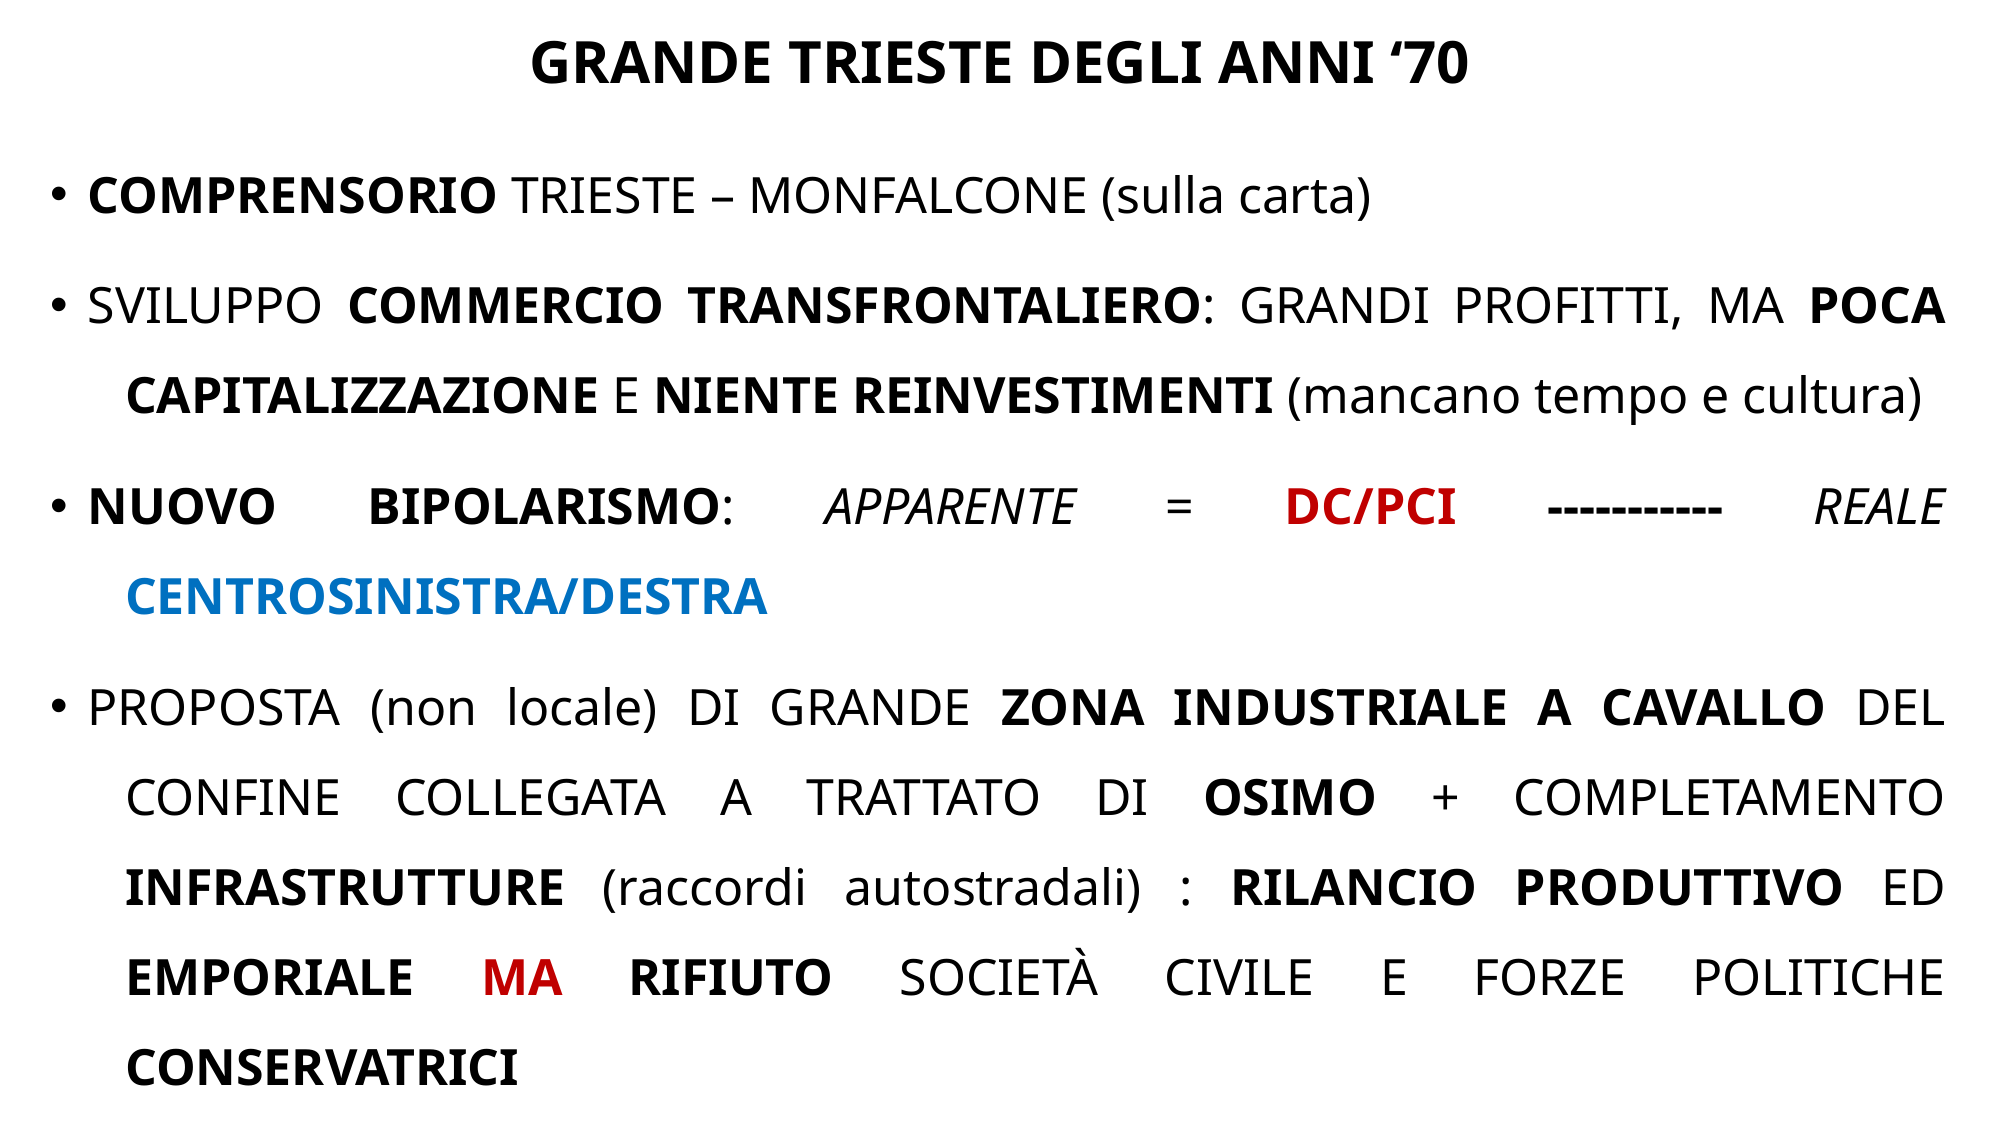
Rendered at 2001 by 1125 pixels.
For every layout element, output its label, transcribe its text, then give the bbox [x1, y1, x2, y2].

title GRANDE TRIESTE DEGLI ANNI ‘70 [137, 17, 1863, 112]
list COMPRENSORIO TRIESTE – MONFALCONE (sulla carta) SVILUPPO COMMERCIO TRANSFRONTALIERO: GRANDI PROFITTI, MA POCA CAPITALIZZAZIONE E NIENTE REINVESTIMENTI (mancano tempo e cultura) NUOVO BIPOLARISMO: APPARENTE = DC/PCI ----------- REALE CENTROSINISTRA/DESTRA PROPOSTA (non locale) DI GRANDE ZONA INDUSTRIALE A CAVALLO DEL CONFINE COLLEGATA A TRATTATO DI OSIMO + COMPLETAMENTO INFRASTRUTTURE (raccordi autostradali) : RILANCIO PRODUTTIVO ED EMPORIALE MA RIFIUTO SOCIETÀ CIVILE E FORZE POLITICHE CONSERVATRICI [35, 125, 1961, 1108]
